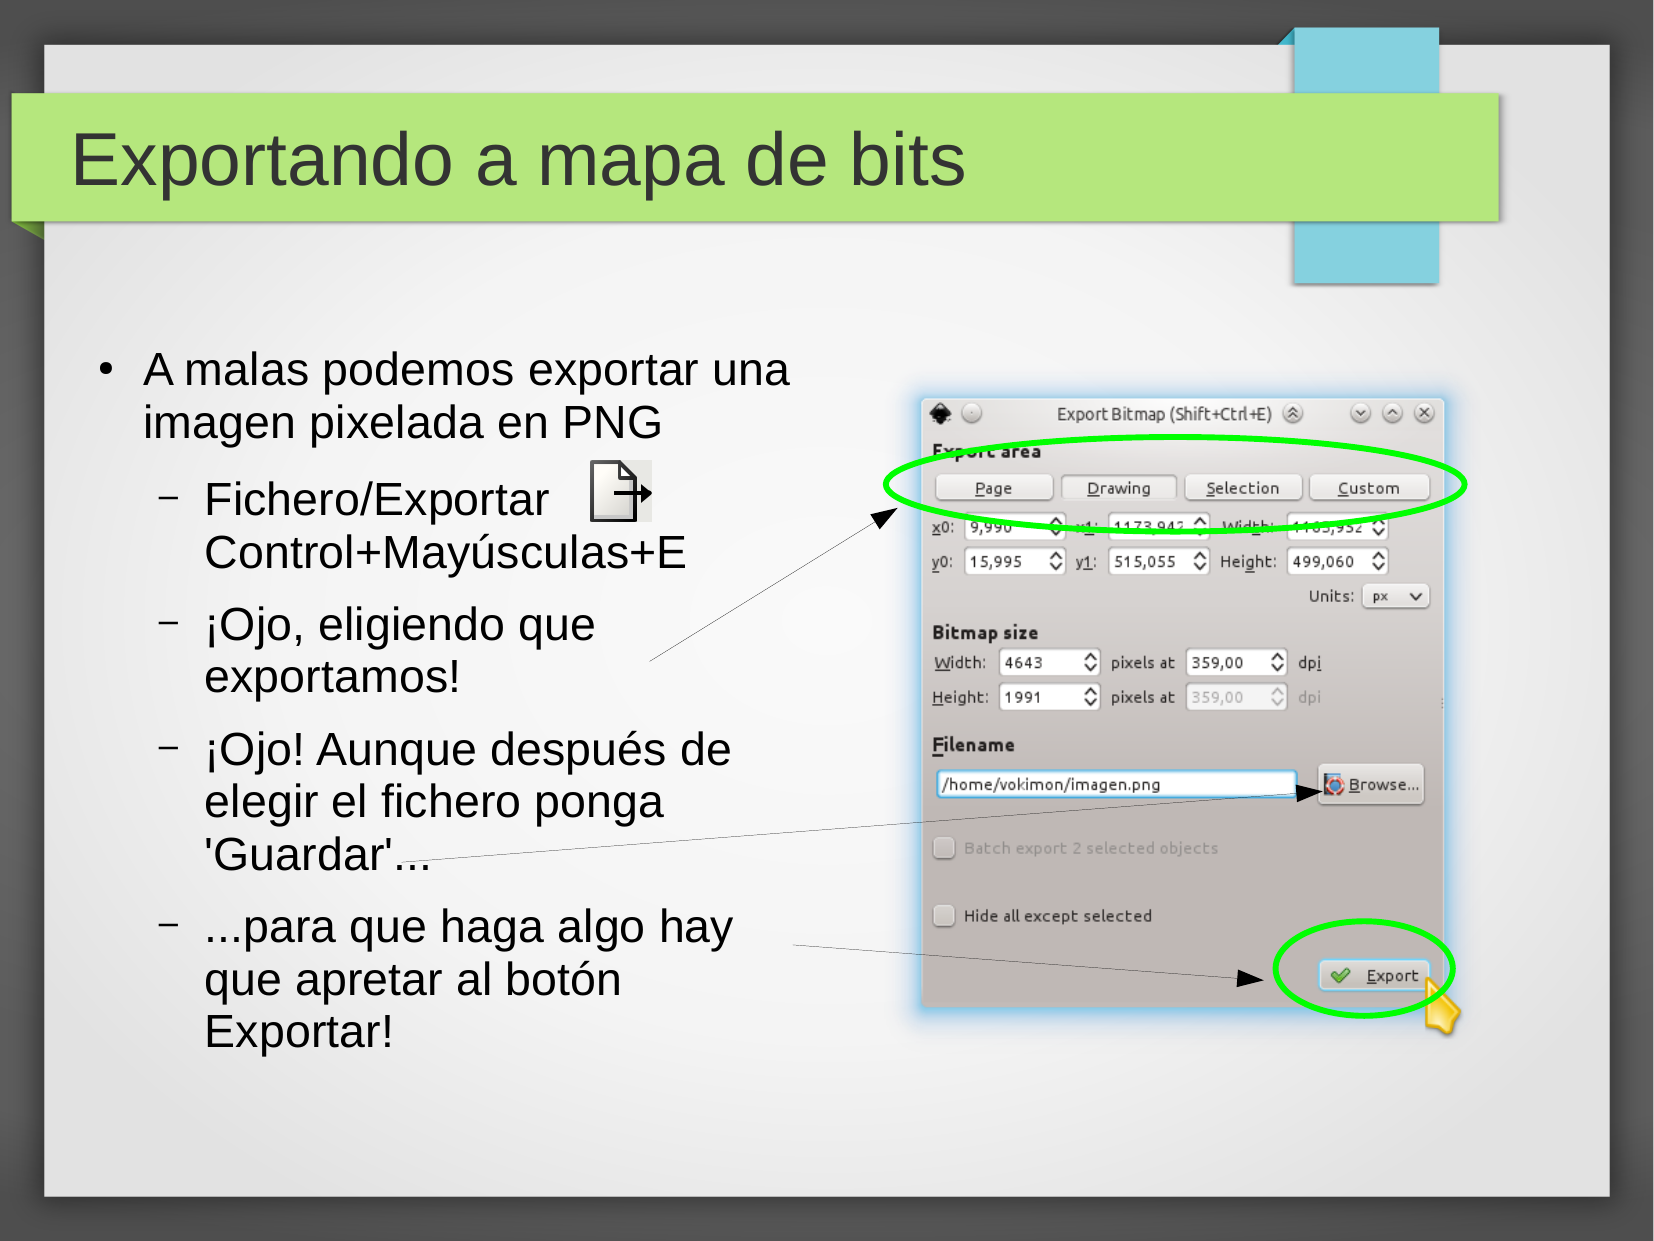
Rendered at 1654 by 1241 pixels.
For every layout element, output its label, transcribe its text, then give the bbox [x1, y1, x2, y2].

title Exportando a mapa de bits [70, 106, 1229, 213]
picture [0, 0, 1654, 1241]
list A malas podemos exportar una imagen pixelada en PNG Fichero/Exportar Control+Mayúsculas+E ¡Ojo, eligiendo que exportamos! ¡Ojo! Aunque después de elegir el fichero ponga 'Guardar'... ...para que haga algo hay que apretar al botón Exportar! [82, 343, 793, 1063]
